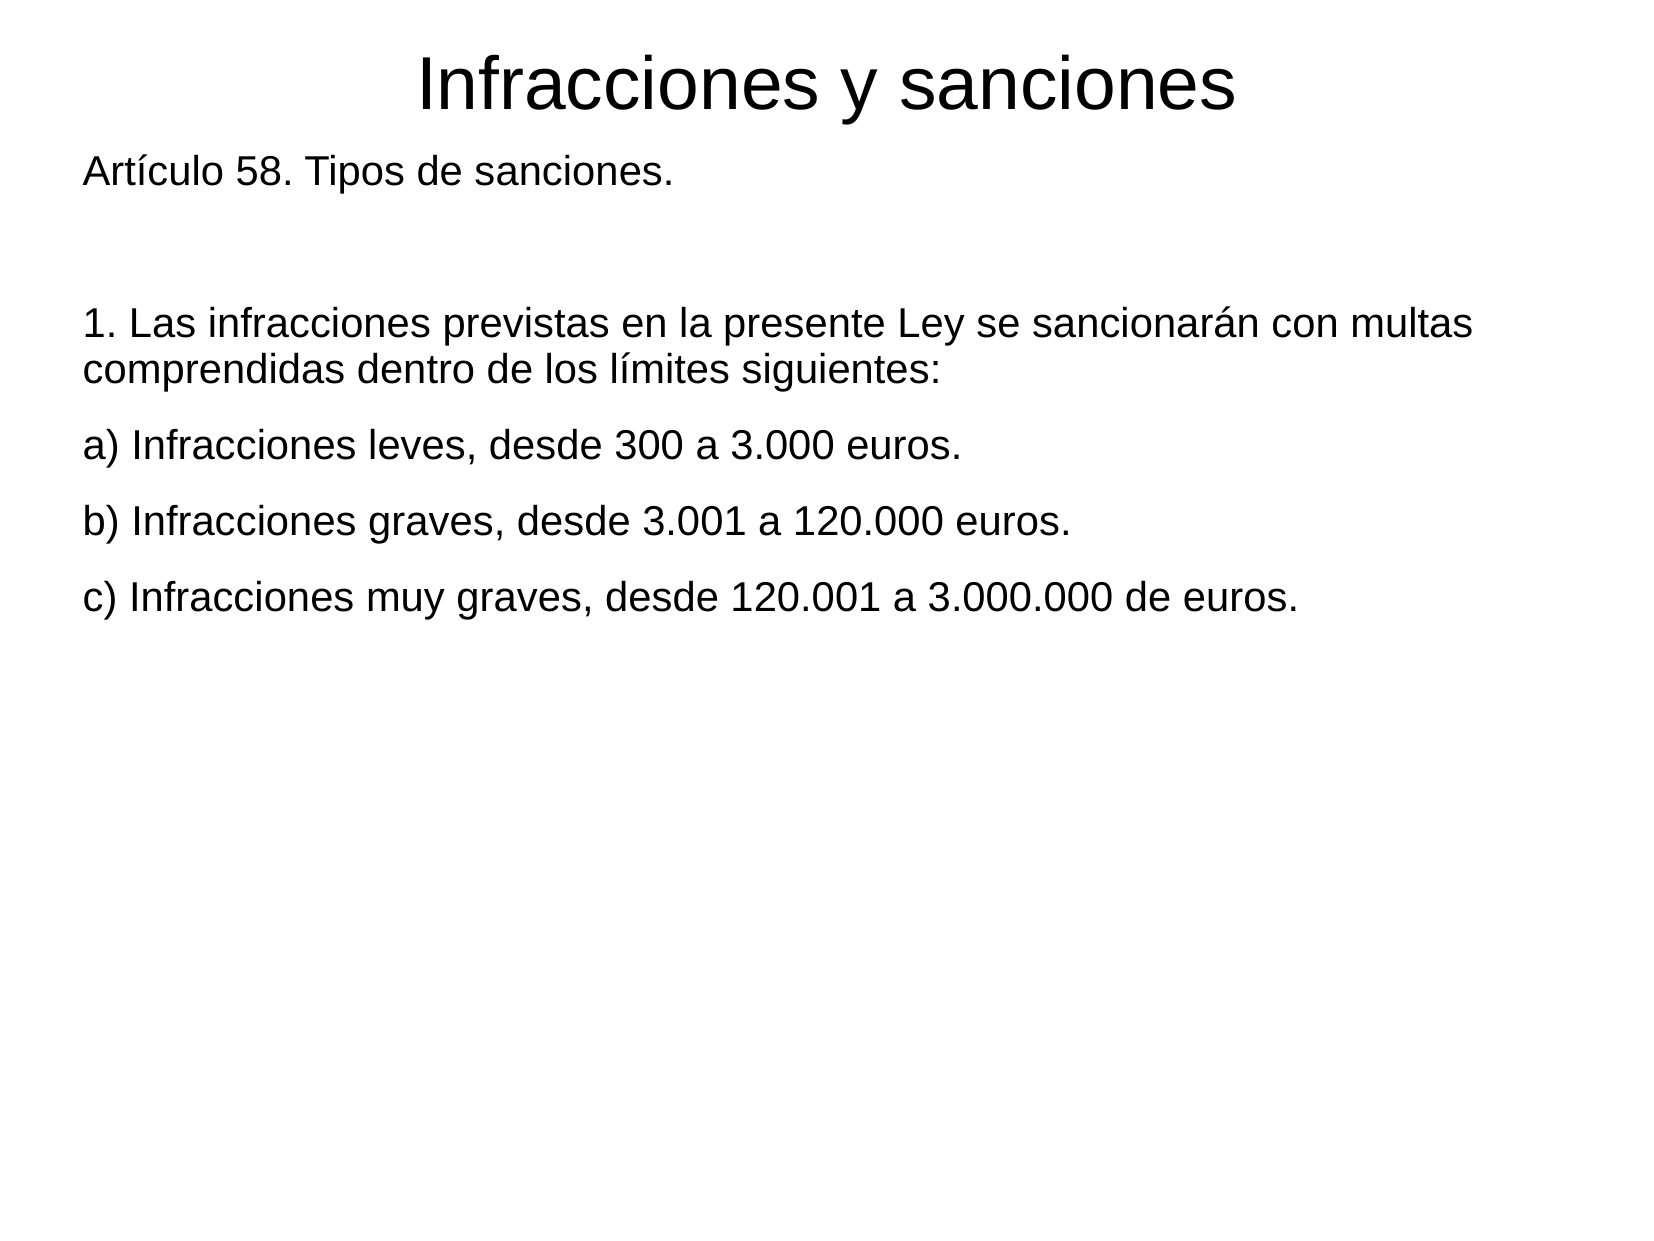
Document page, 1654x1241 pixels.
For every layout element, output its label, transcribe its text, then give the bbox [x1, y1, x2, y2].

title Infracciones y sanciones [82, 41, 1571, 126]
list Artículo 58. Tipos de sanciones. 1. Las infracciones previstas en la presente Ley se sancionarán con multas comprendidas dentro de los límites siguientes: a) Infracciones leves, desde 300 a 3.000 euros. b) Infracciones graves, desde 3.001 a 120.000 euros. c) Infracciones muy graves, desde 120.001 a 3.000.000 de euros. [82, 147, 1571, 1241]
